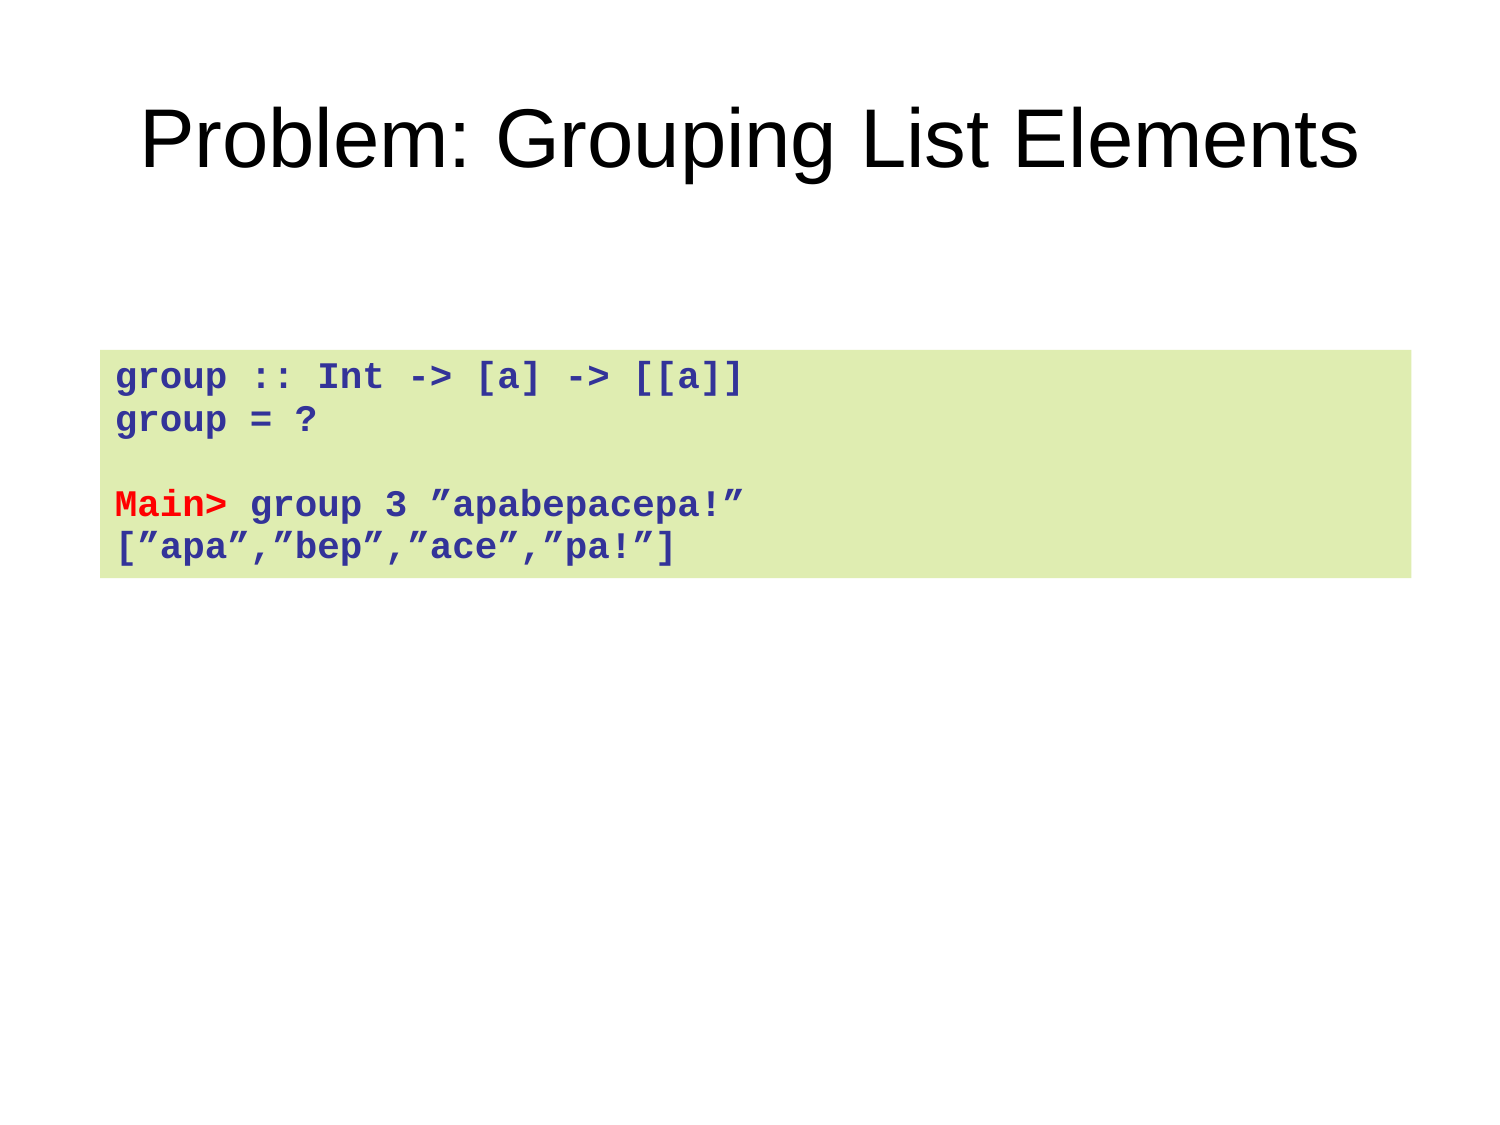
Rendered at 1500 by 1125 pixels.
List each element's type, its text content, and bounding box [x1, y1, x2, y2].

title Problem: Grouping List Elements [75, 45, 1426, 233]
text_box group :: Int -> [a] -> [[a]] group = ? Main> group 3 ”apabepacepa!” [”apa”,”bep”,”ace”,”pa!”] [100, 349, 1412, 579]
